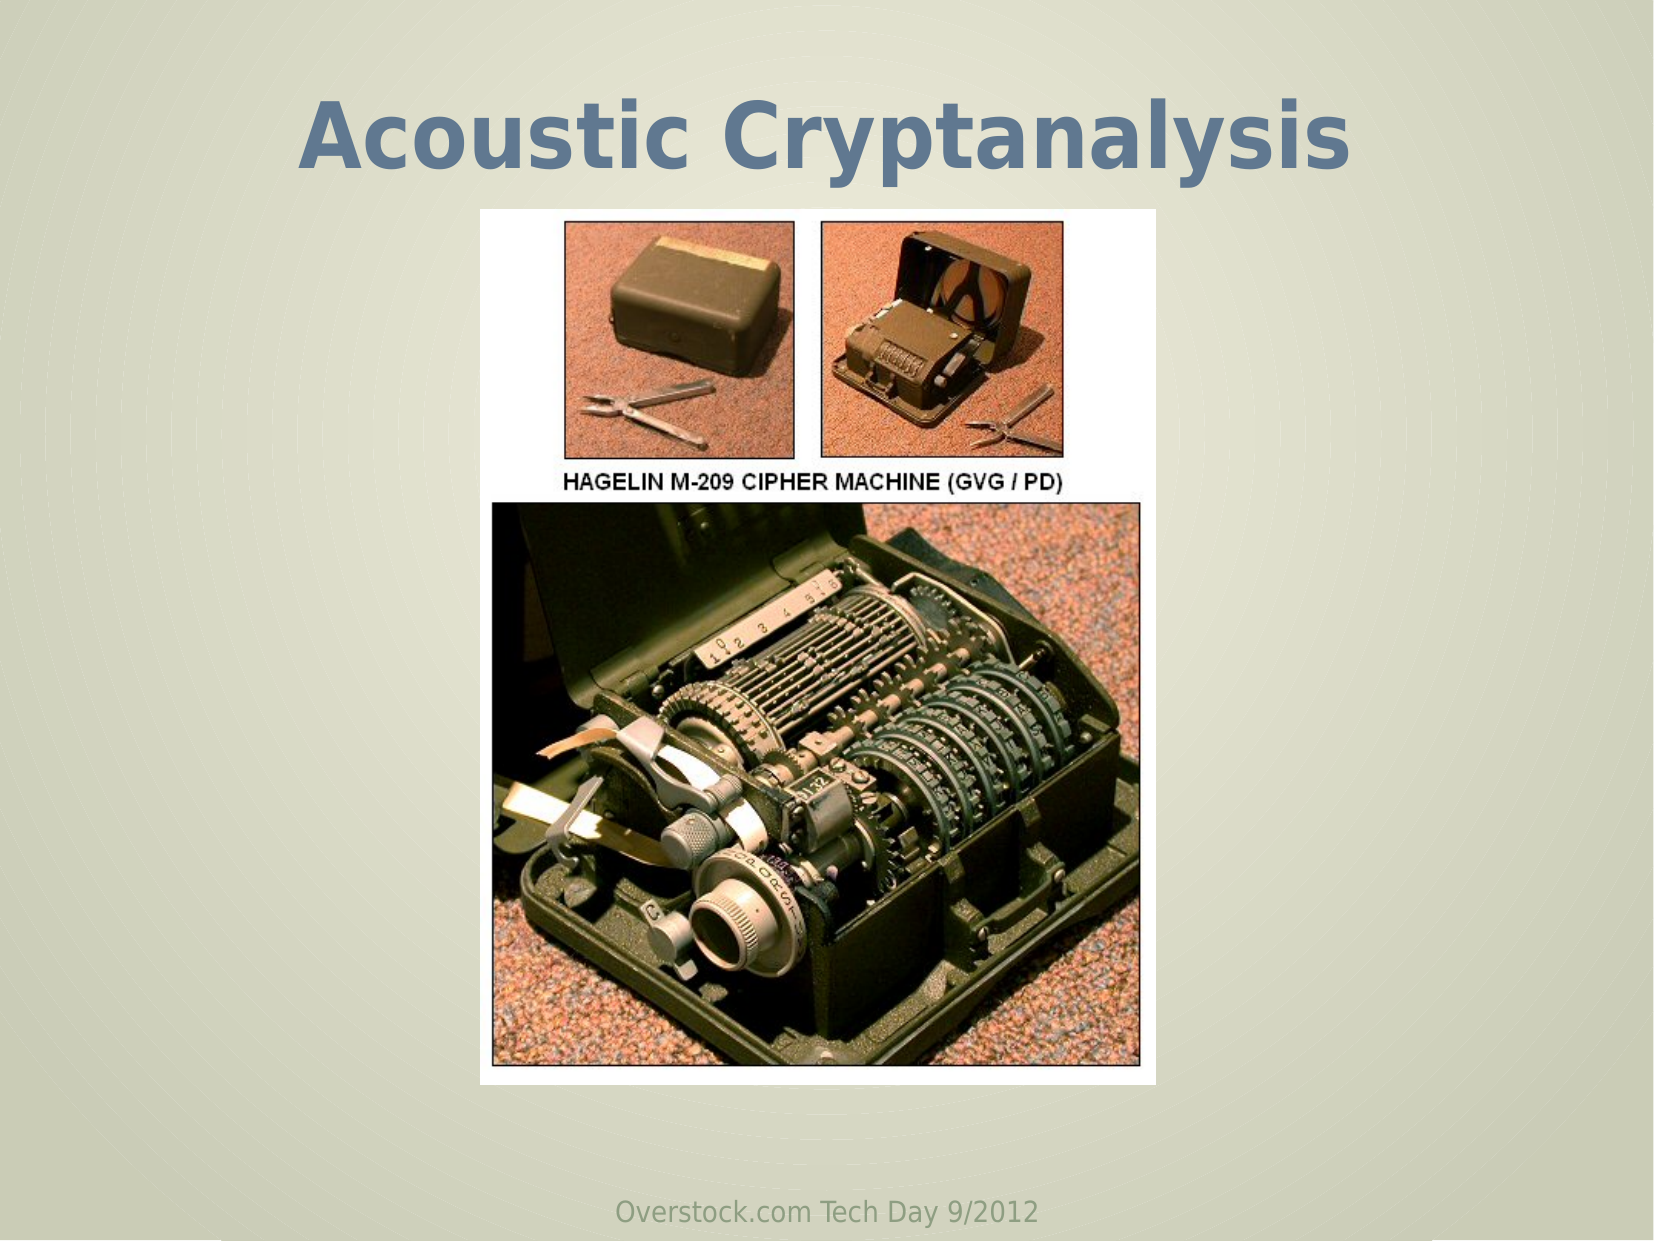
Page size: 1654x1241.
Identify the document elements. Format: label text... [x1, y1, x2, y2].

title Acoustic Cryptanalysis [82, 49, 1571, 226]
picture [480, 209, 1156, 1085]
